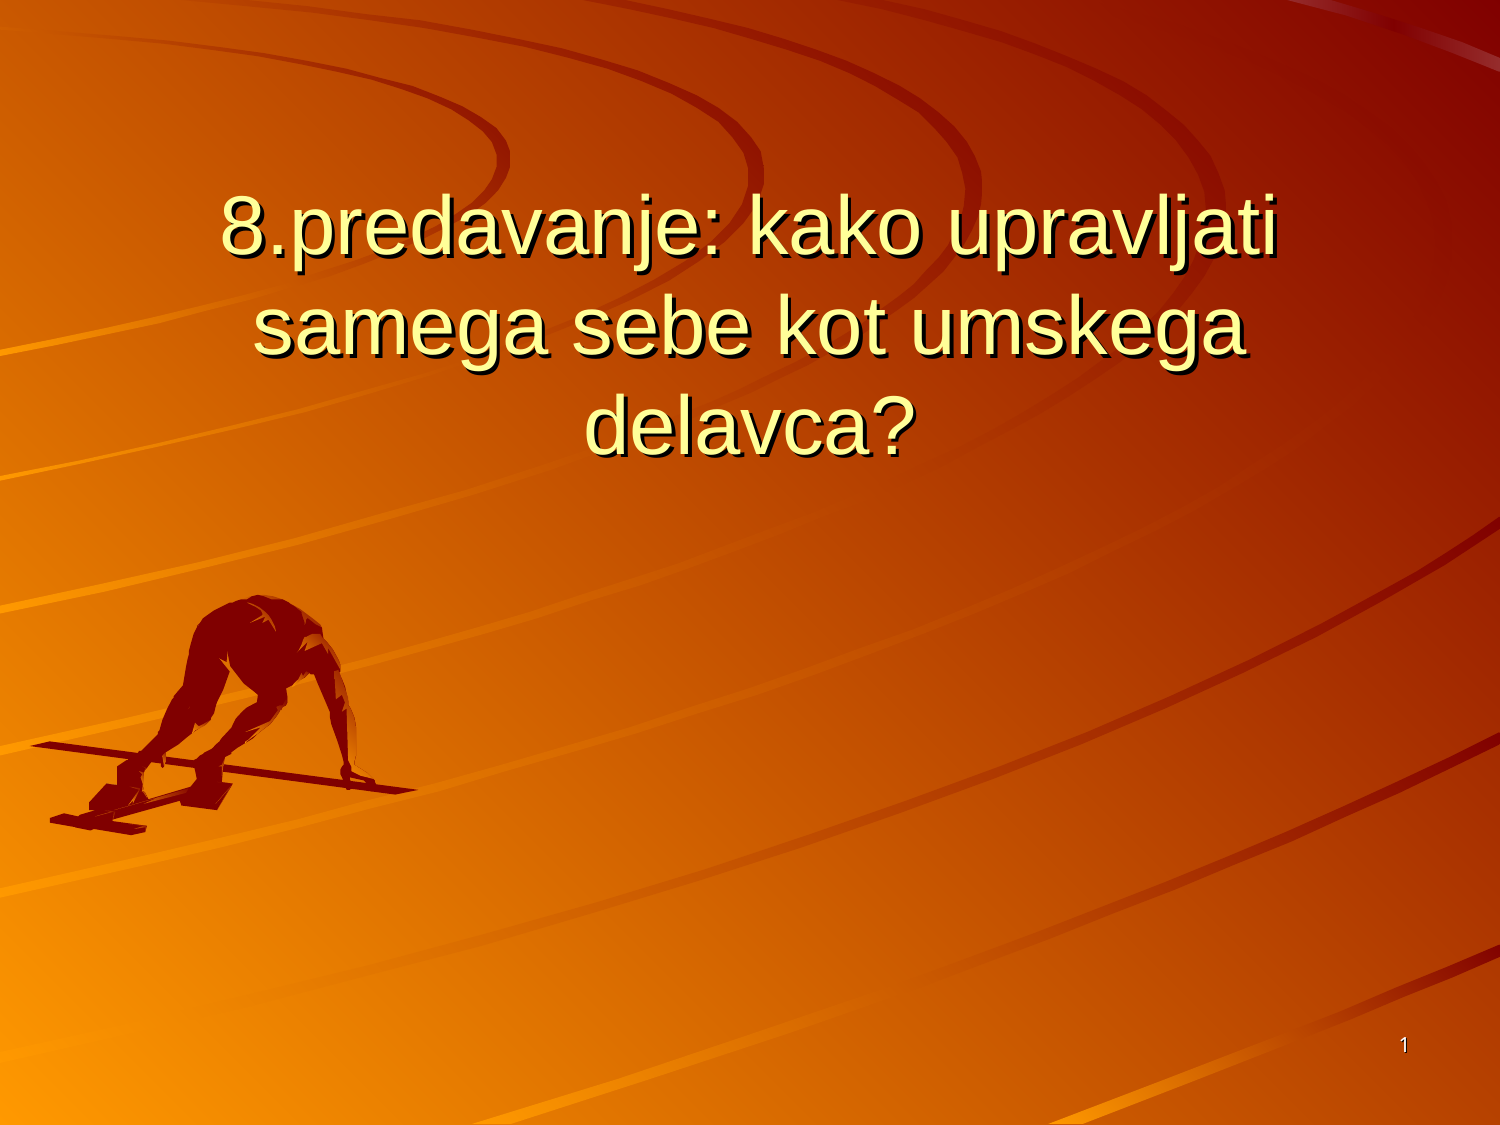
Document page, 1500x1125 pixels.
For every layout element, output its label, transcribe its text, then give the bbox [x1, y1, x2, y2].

title 8.predavanje: kako upravljati samega sebe kot umskega delavca? [112, 163, 1388, 479]
